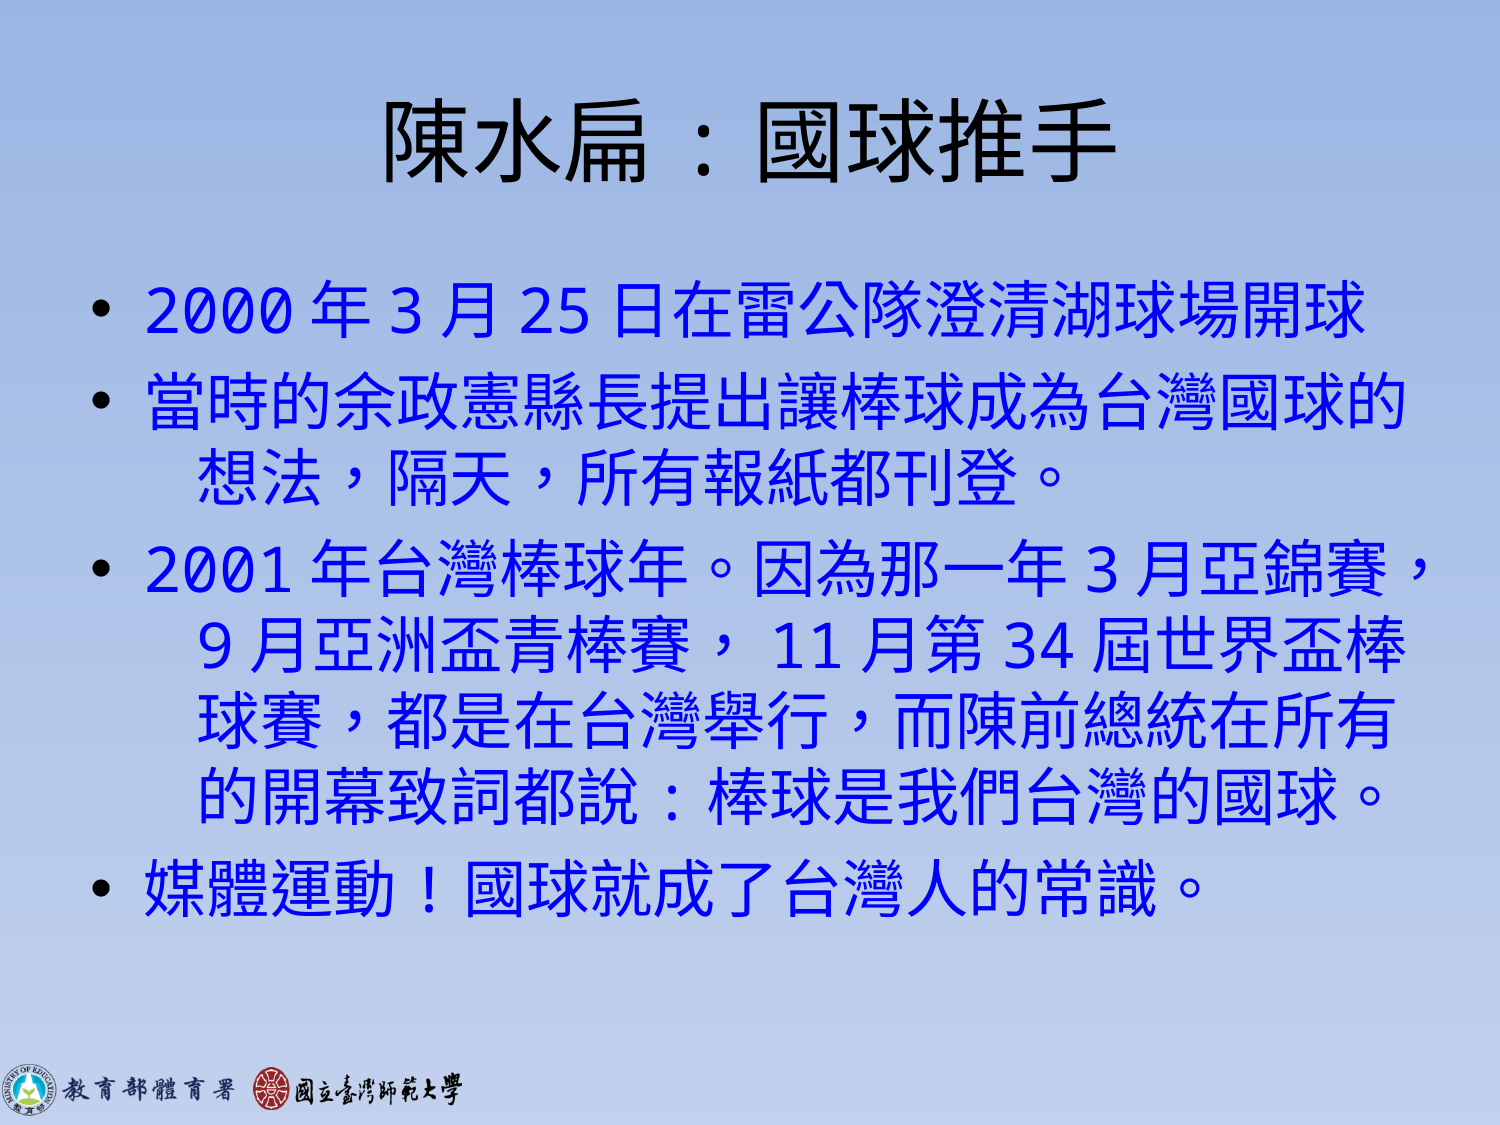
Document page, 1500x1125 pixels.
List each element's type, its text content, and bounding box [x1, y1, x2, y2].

title 陳水扁:國球推手 [75, 45, 1426, 233]
list 2000年3月25日在雷公隊澄清湖球場開球 當時的余政憲縣長提出讓棒球成為台灣國球的想法，隔天，所有報紙都刊登。 2001年台灣棒球年。因為那一年3月亞錦賽，9月亞洲盃青棒賽，11月第34屆世界盃棒球賽，都是在台灣舉行，而陳前總統在所有的開幕致詞都說:棒球是我們台灣的國球。 媒體運動!國球就成了台灣人的常識。 [75, 262, 1426, 1005]
